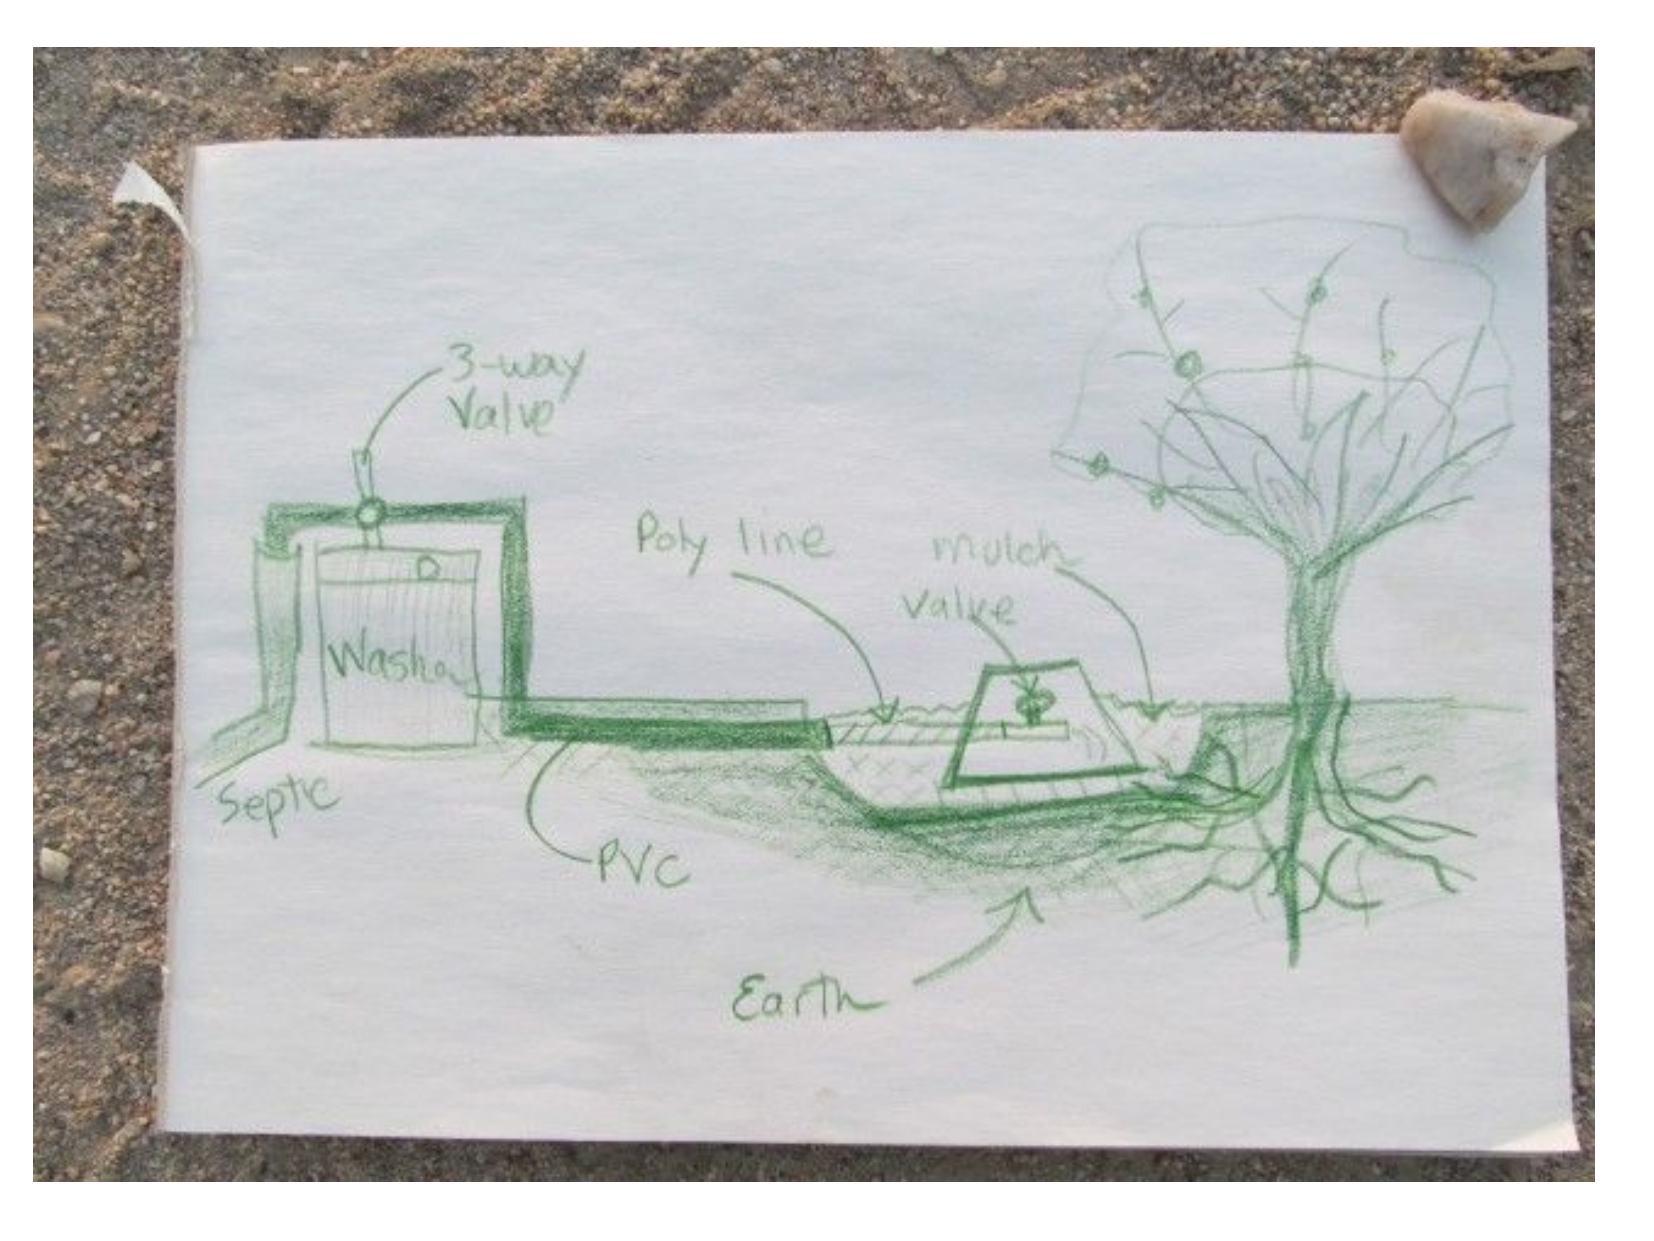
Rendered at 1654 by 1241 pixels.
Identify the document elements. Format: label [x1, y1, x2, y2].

picture [33, 47, 1595, 1182]
